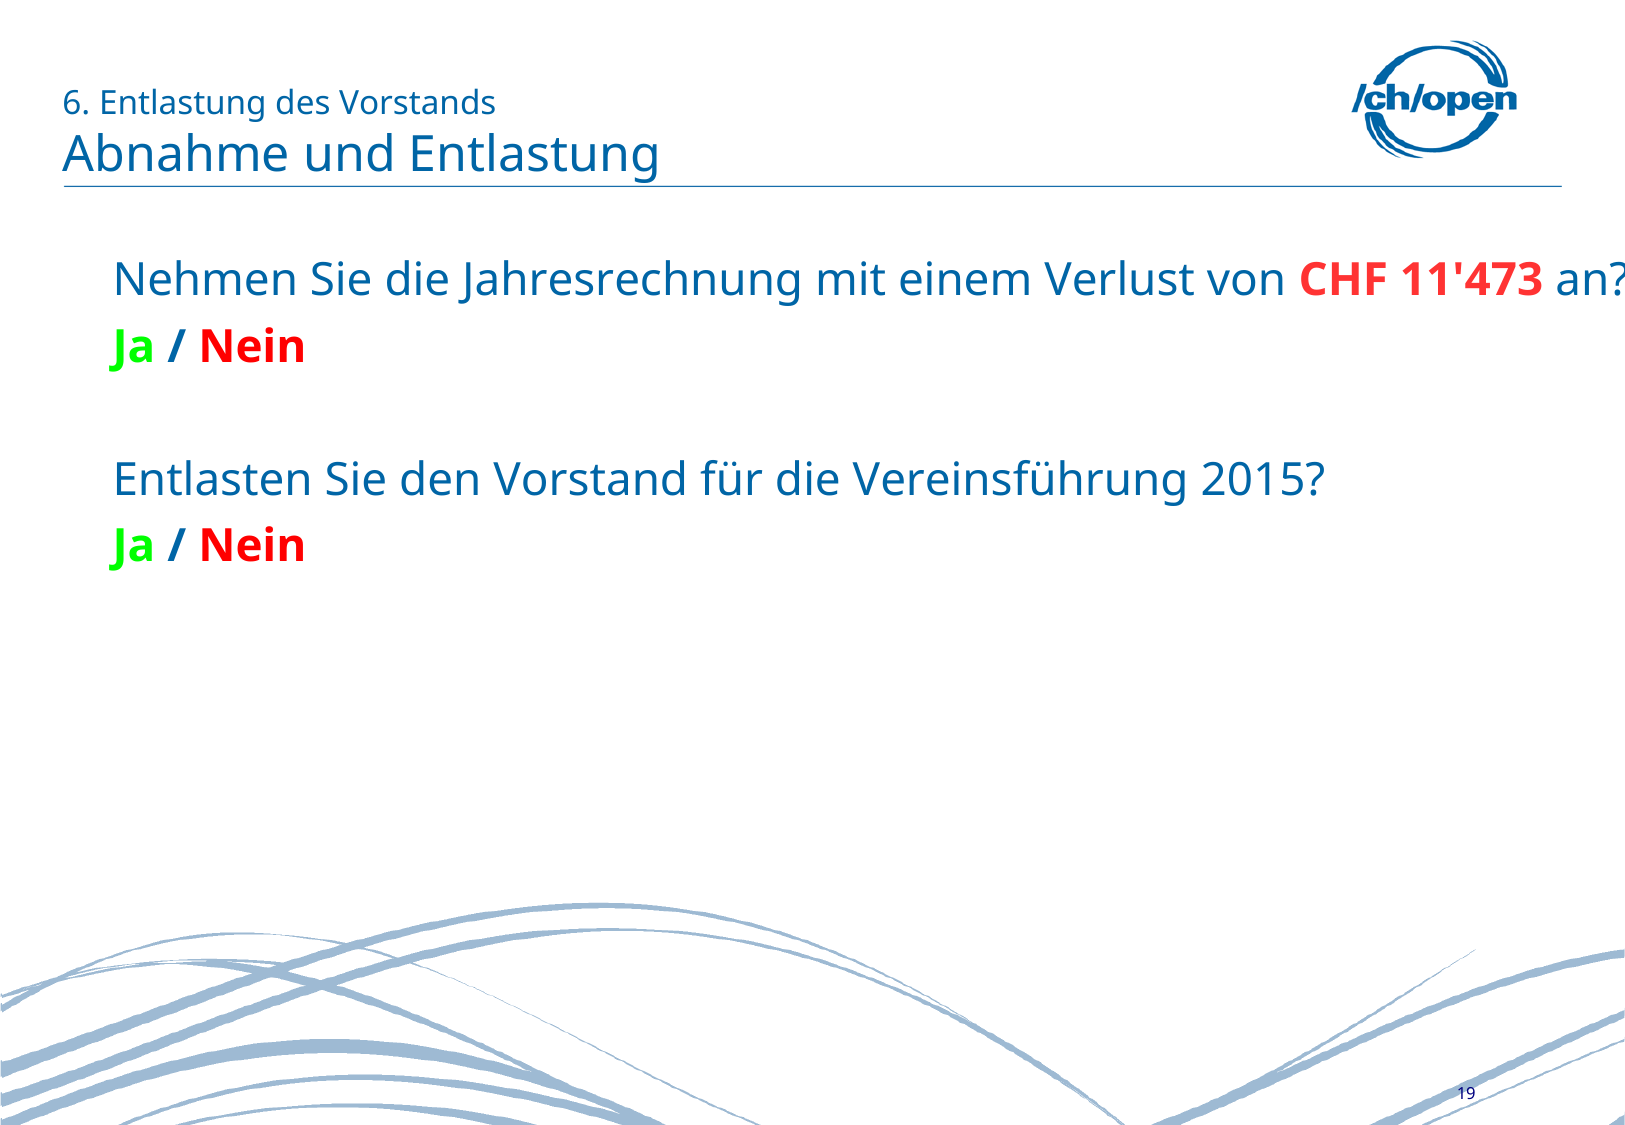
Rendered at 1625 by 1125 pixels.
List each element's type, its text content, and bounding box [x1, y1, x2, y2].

title 6. Entlastung des Vorstands Abnahme und Entlastung [62, 81, 1207, 182]
list Nehmen Sie die Jahresrechnung mit einem Verlust von CHF 11'473 an? Ja / Nein Entlasten Sie den Vorstand für die Vereinsführung 2015? Ja / Nein [112, 249, 1531, 571]
